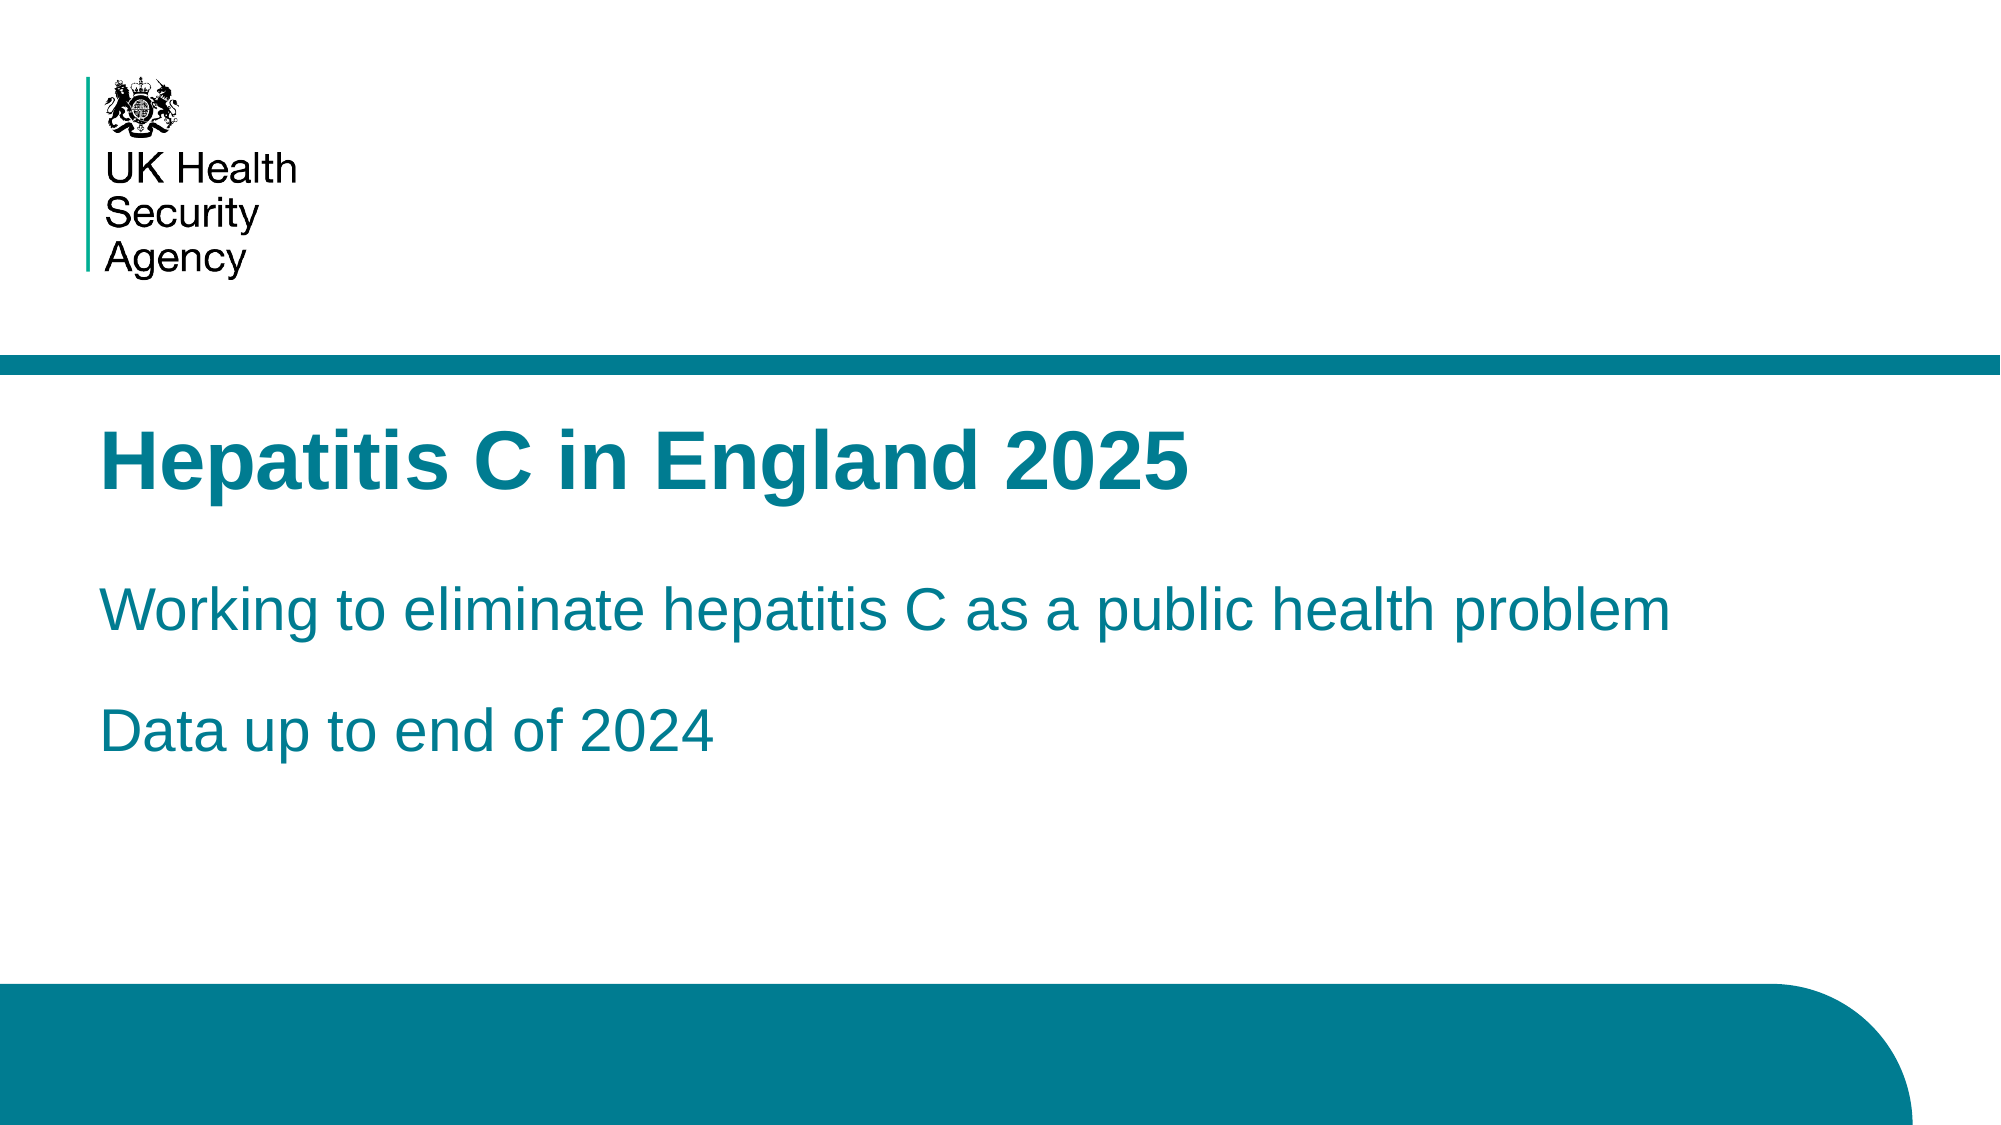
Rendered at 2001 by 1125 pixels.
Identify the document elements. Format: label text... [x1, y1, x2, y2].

title Hepatitis C in England 2025 Working to eliminate hepatitis C as a public health problem Data up to end of 2024 [84, 414, 1804, 807]
